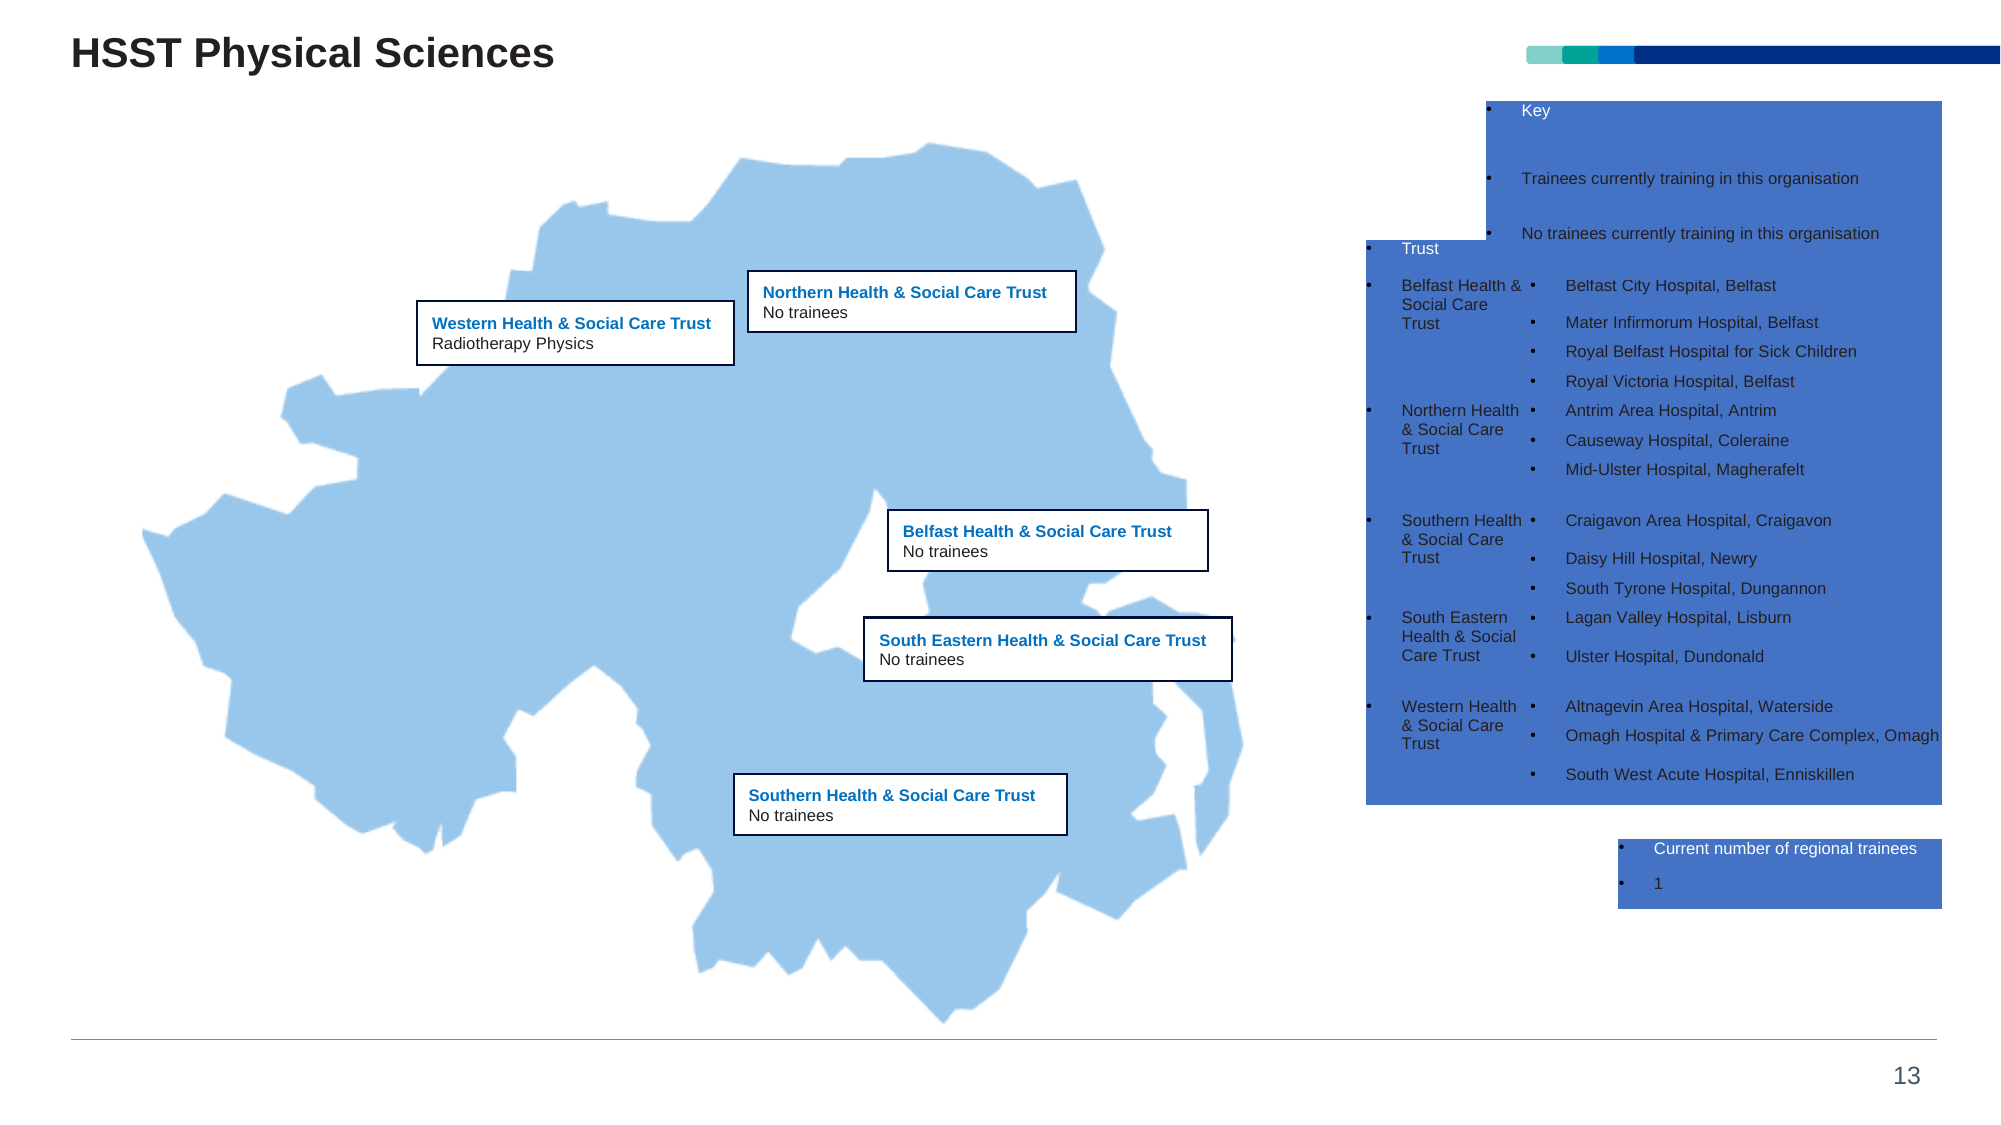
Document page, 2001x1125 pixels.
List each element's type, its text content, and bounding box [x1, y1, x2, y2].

table_cell Western Health & Social Care Trust [1366, 697, 1530, 805]
text_box South Eastern Health & Social Care Trust No trainees [864, 617, 1232, 681]
table_cell Causeway Hospital, Coleraine [1530, 431, 1942, 460]
text_box Southern Health & Social Care Trust No trainees [734, 774, 1067, 835]
title HSST Physical Sciences [70, 32, 1513, 79]
table_cell Ulster Hospital, Dundonald [1530, 648, 1942, 697]
table_cell Trainees currently training in this organisation [1486, 169, 1884, 224]
text_box Belfast Health & Social Care Trust No trainees [888, 510, 1208, 571]
table_cell South Tyrone Hospital, Dungannon [1530, 579, 1942, 609]
table_cell Royal Victoria Hospital, Belfast [1530, 372, 1942, 401]
table_header Current number of regional trainees [1618, 839, 1942, 874]
table_cell South Eastern Health & Social Care Trust [1366, 609, 1530, 697]
table_header Key [1486, 101, 1884, 169]
table_cell Craigavon Area Hospital, Craigavon [1530, 511, 1942, 550]
table_cell South West Acute Hospital, Enniskillen [1530, 765, 1942, 805]
table_cell 1 [1618, 874, 1942, 909]
table_cell [1884, 224, 1942, 280]
table_cell Northern Health & Social Care Trust [1366, 401, 1530, 511]
text_box Northern Health & Social Care Trust No trainees [748, 271, 1076, 332]
table_cell Southern Health & Social Care Trust [1366, 511, 1530, 609]
table_cell [1884, 169, 1942, 224]
table_cell Antrim Area Hospital, Antrim [1530, 401, 1942, 431]
table_cell Omagh Hospital & Primary Care Complex, Omagh [1530, 727, 1942, 765]
table_cell Mater Infirmorum Hospital, Belfast [1530, 313, 1942, 343]
table_cell Royal Belfast Hospital for Sick Children [1530, 343, 1942, 372]
table_cell Belfast Health & Social Care Trust [1366, 276, 1530, 401]
table_cell Altnagevin Area Hospital, Waterside [1530, 697, 1942, 727]
table_header [1884, 101, 1942, 169]
table_cell No trainees currently training in this organisation [1486, 224, 1884, 280]
picture [129, 131, 1258, 1041]
table_cell Lagan Valley Hospital, Lisburn [1530, 609, 1942, 648]
table_cell Daisy Hill Hospital, Newry [1530, 550, 1942, 579]
text_box Western Health & Social Care Trust Radiotherapy Physics [417, 301, 734, 365]
table_header Trust [1366, 240, 1486, 276]
table_cell Mid-Ulster Hospital, Magherafelt [1530, 460, 1942, 511]
table_cell Belfast City Hospital, Belfast [1530, 280, 1942, 313]
